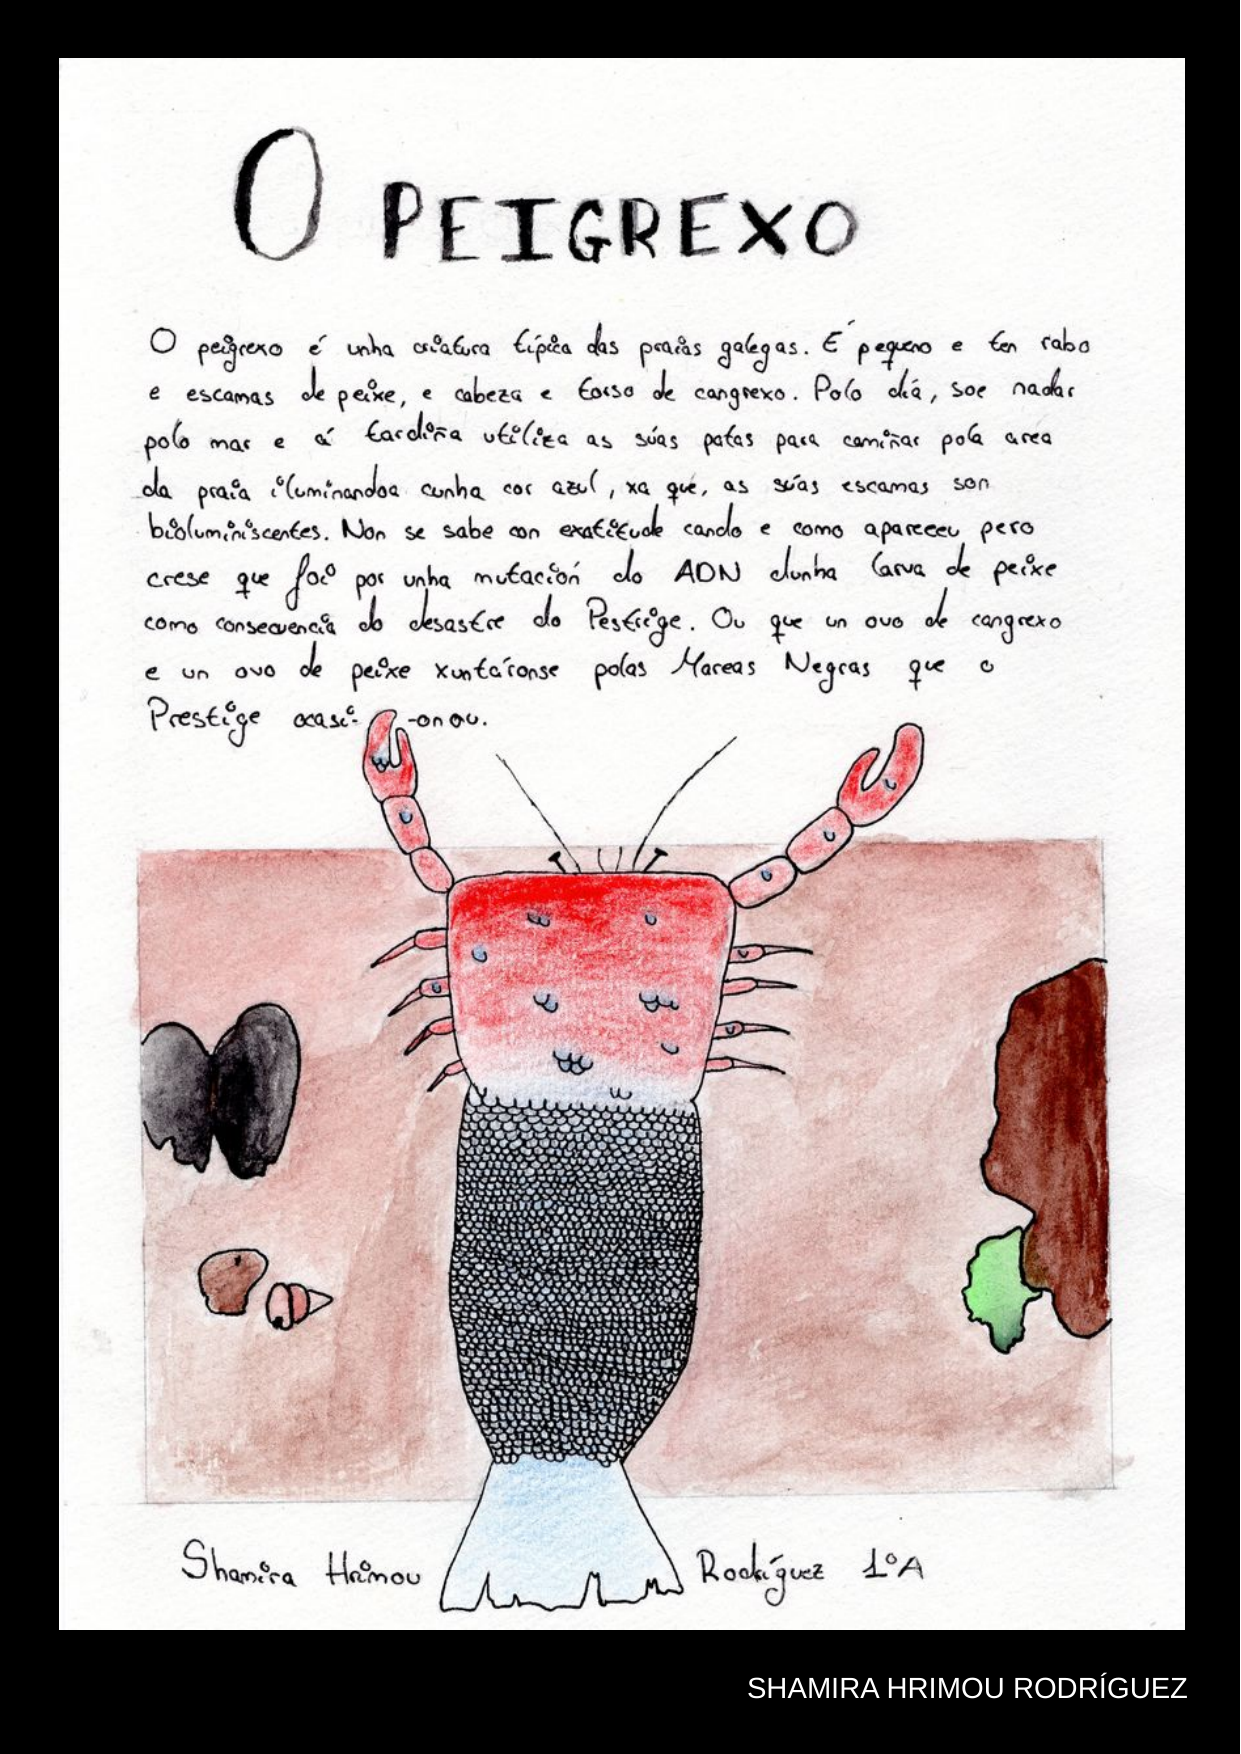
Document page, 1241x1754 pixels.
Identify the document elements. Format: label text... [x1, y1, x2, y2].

picture [59, 58, 1185, 1630]
text_box SHAMIRA HRIMOU RODRÍGUEZ [732, 1665, 1229, 1713]
